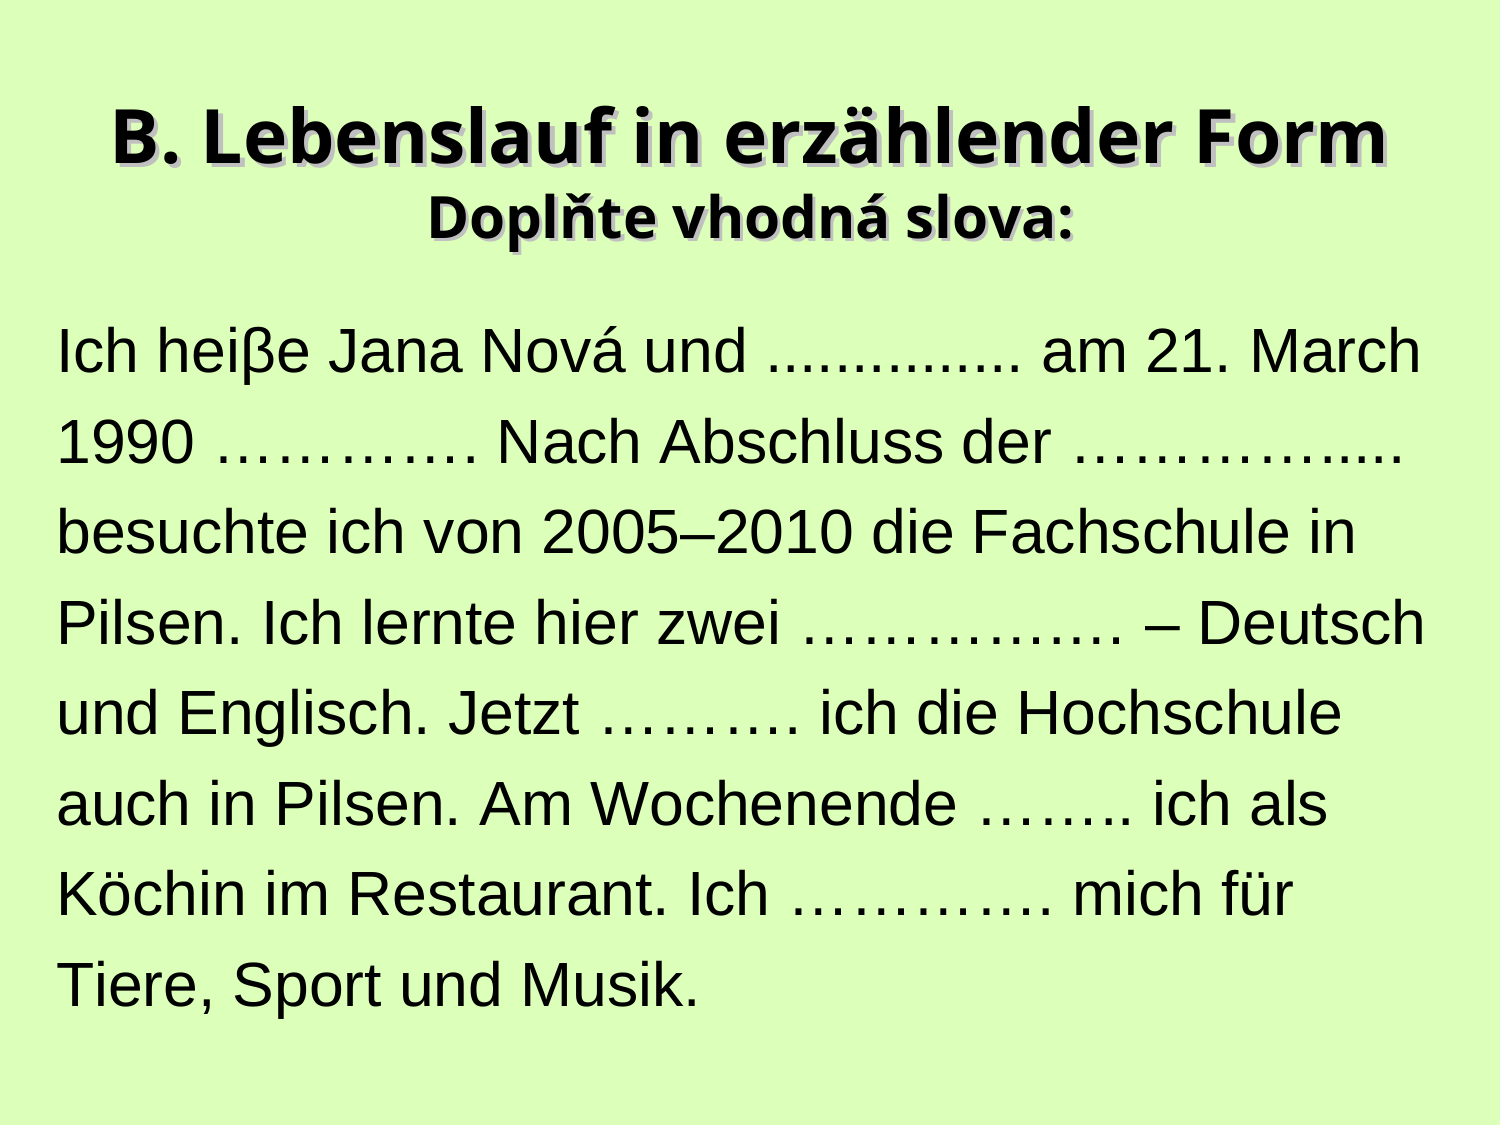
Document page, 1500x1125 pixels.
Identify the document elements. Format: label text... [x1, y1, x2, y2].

title B. Lebenslauf in erzählender Form Doplňte vhodná slova: [0, 40, 1500, 291]
list Ich heiβe Jana Nová und ............... am 21. March 1990 …………. Nach Abschluss der …………..... besuchte ich von 2005–2010 die Fachschule in Pilsen. Ich lernte hier zwei ………….… – Deutsch und Englisch. Jetzt ………. ich die Hochschule auch in Pilsen. Am Wochenende …….. ich als Köchin im Restaurant. Ich …………. mich für Tiere, Sport und Musik. [41, 302, 1452, 1059]
